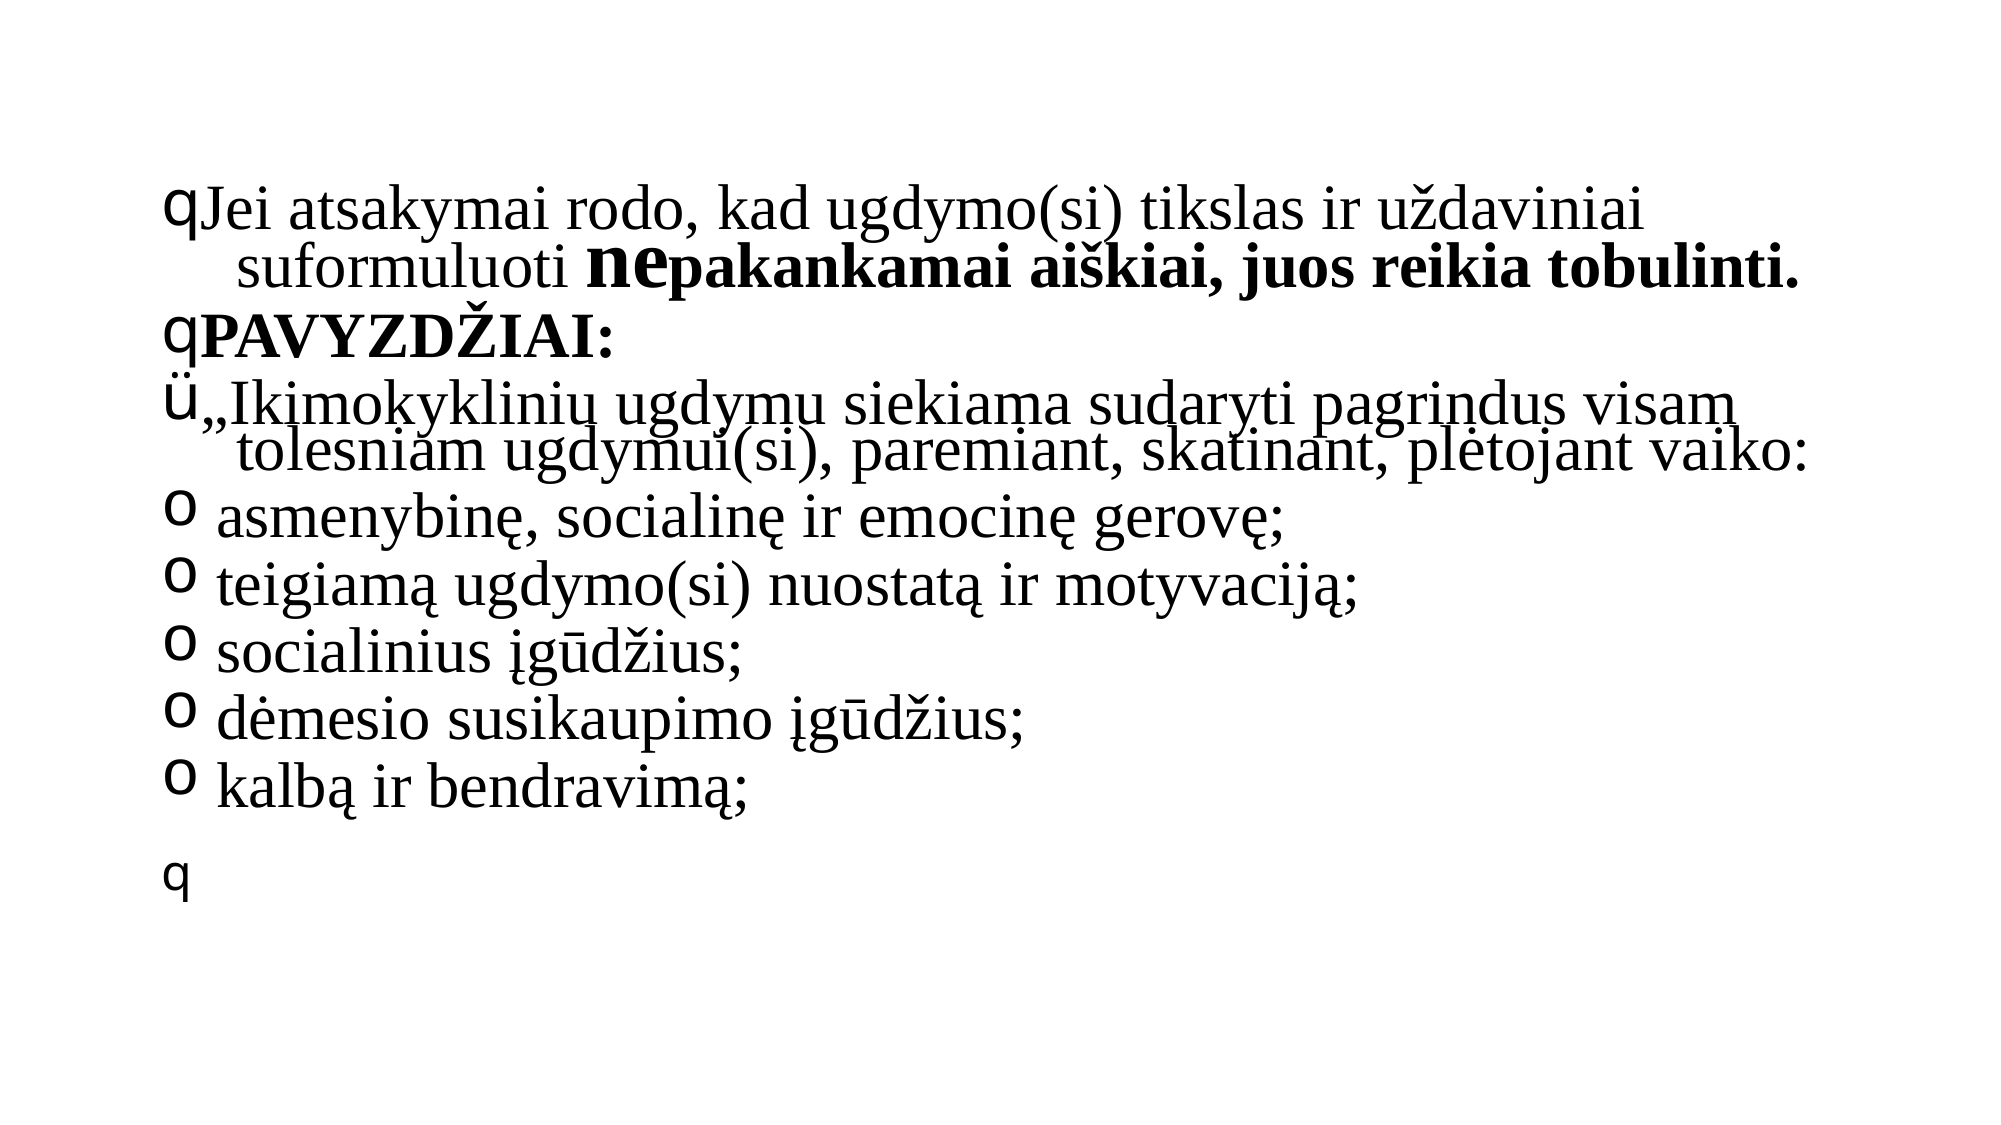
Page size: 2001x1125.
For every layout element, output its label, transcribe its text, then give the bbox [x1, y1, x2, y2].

list Jei atsakymai rodo, kad ugdymo(si) tikslas ir uždaviniai suformuluoti nepakankamai aiškiai, juos reikia tobulinti. PAVYZDŽIAI: „Ikimokykliniu ugdymu siekiama sudaryti pagrindus visam tolesniam ugdymui(si), paremiant, skatinant, plėtojant vaiko: asmenybinę, socialinę ir emocinę gerovę; teigiamą ugdymo(si) nuostatą ir motyvaciją; socialinius įgūdžius; dėmesio susikaupimo įgūdžius; kalbą ir bendravimą; [146, 185, 1872, 899]
